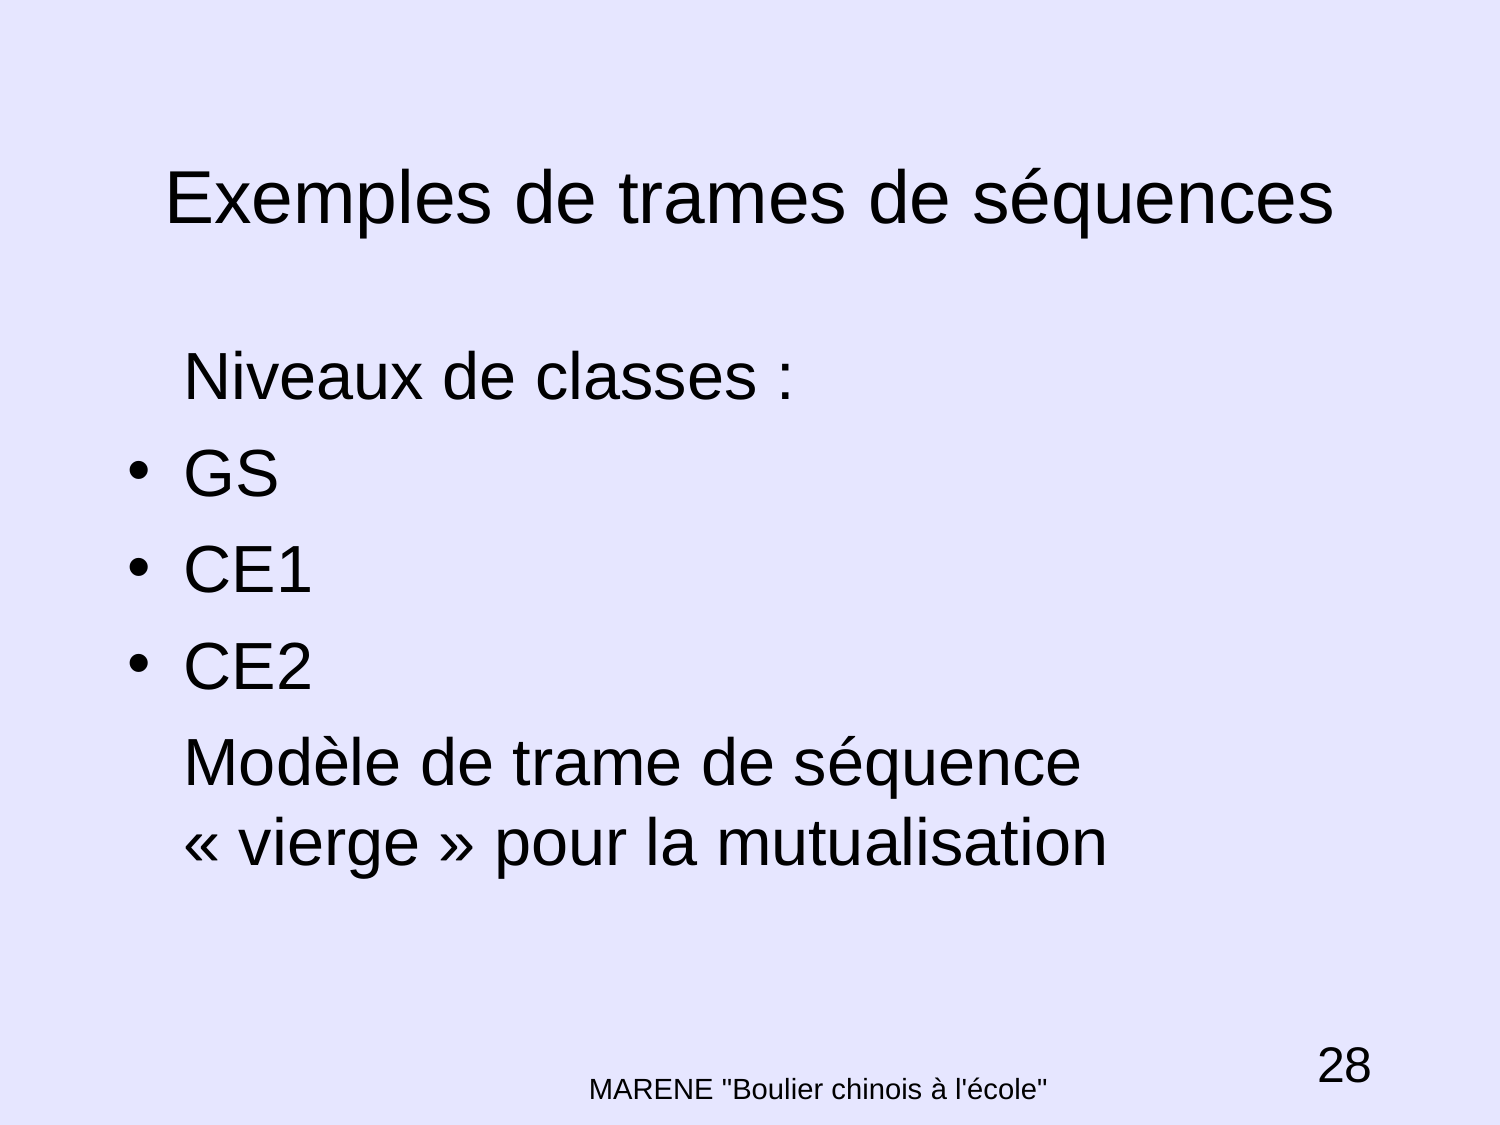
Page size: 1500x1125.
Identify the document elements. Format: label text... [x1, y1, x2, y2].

title Exemples de trames de séquences [112, 99, 1388, 288]
list Niveaux de classes : GS CE1 CE2 Modèle de trame de séquence « vierge » pour la mutualisation [112, 324, 1388, 1000]
